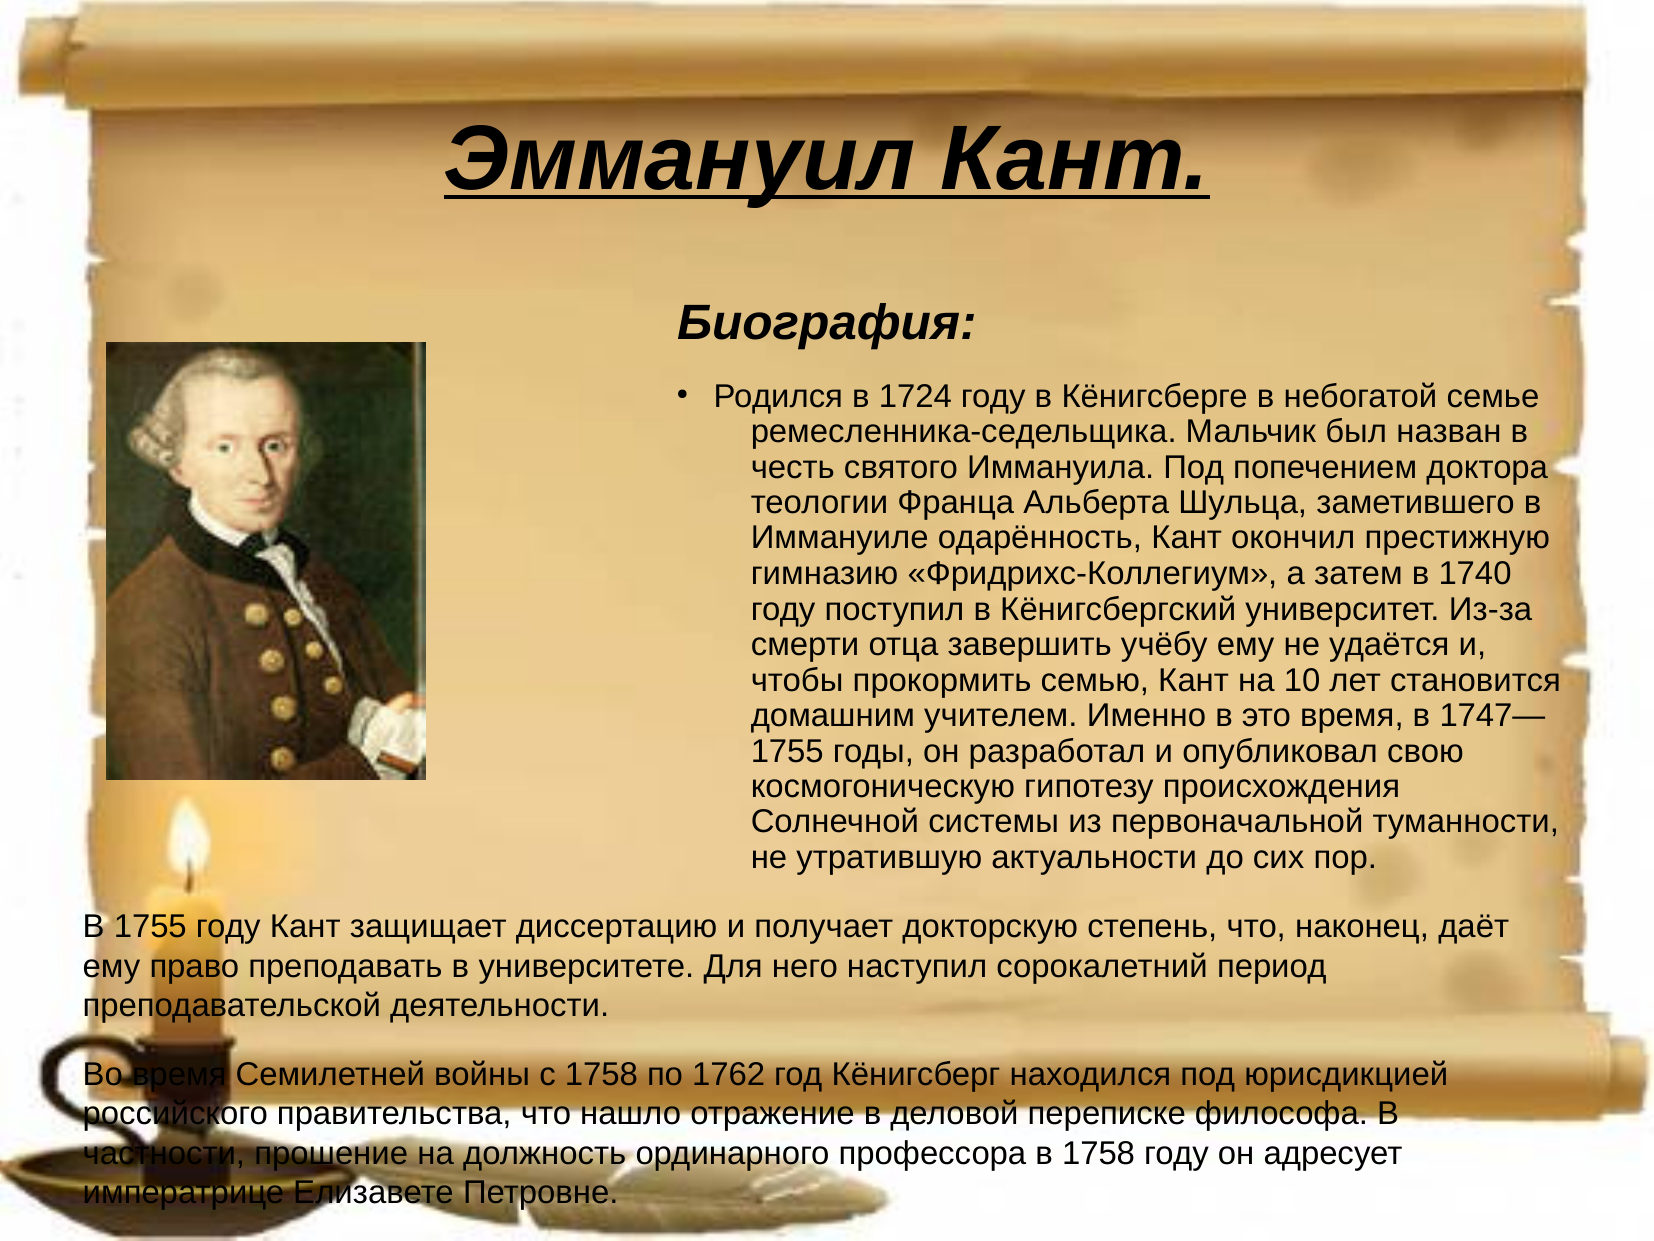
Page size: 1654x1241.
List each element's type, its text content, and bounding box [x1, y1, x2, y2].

title Эммануил Кант. [82, 49, 1571, 257]
picture [0, 0, 1654, 1241]
list Биография: Родился в 1724 году в Кёнигсберге в небогатой семье ремесленника-седельщика. Мальчик был назван в честь святого Иммануила. Под попечением доктора теологии Франца Альберта Шульца, заметившего в Иммануиле одарённость, Кант окончил престижную гимназию «Фридрихс-Коллегиум», а затем в 1740 году поступил в Кёнигсбергский университет. Из-за смерти отца завершить учёбу ему не удаётся и, чтобы прокормить семью, Кант на 10 лет становится домашним учителем. Именно в это время, в 1747—1755 годы, он разработал и опубликовал свою космогоническую гипотезу происхождения Солнечной системы из первоначальной туманности, не утратившую актуальности до сих пор. В 1755 году Кант защищает диссертацию и получает докторскую степень, что, наконец, даёт ему право преподавать в университете. Для него наступил сорокалетний период преподавательской деятельности. Во время Семилетней войны с 1758 по 1762 год Кёнигсберг находился под юрисдикцией российского правительства, что нашло отражение в деловой переписке философа. В частности, прошение на должность ординарного профессора в 1758 году он адресует императрице Елизавете Петровне. [82, 290, 1571, 1236]
